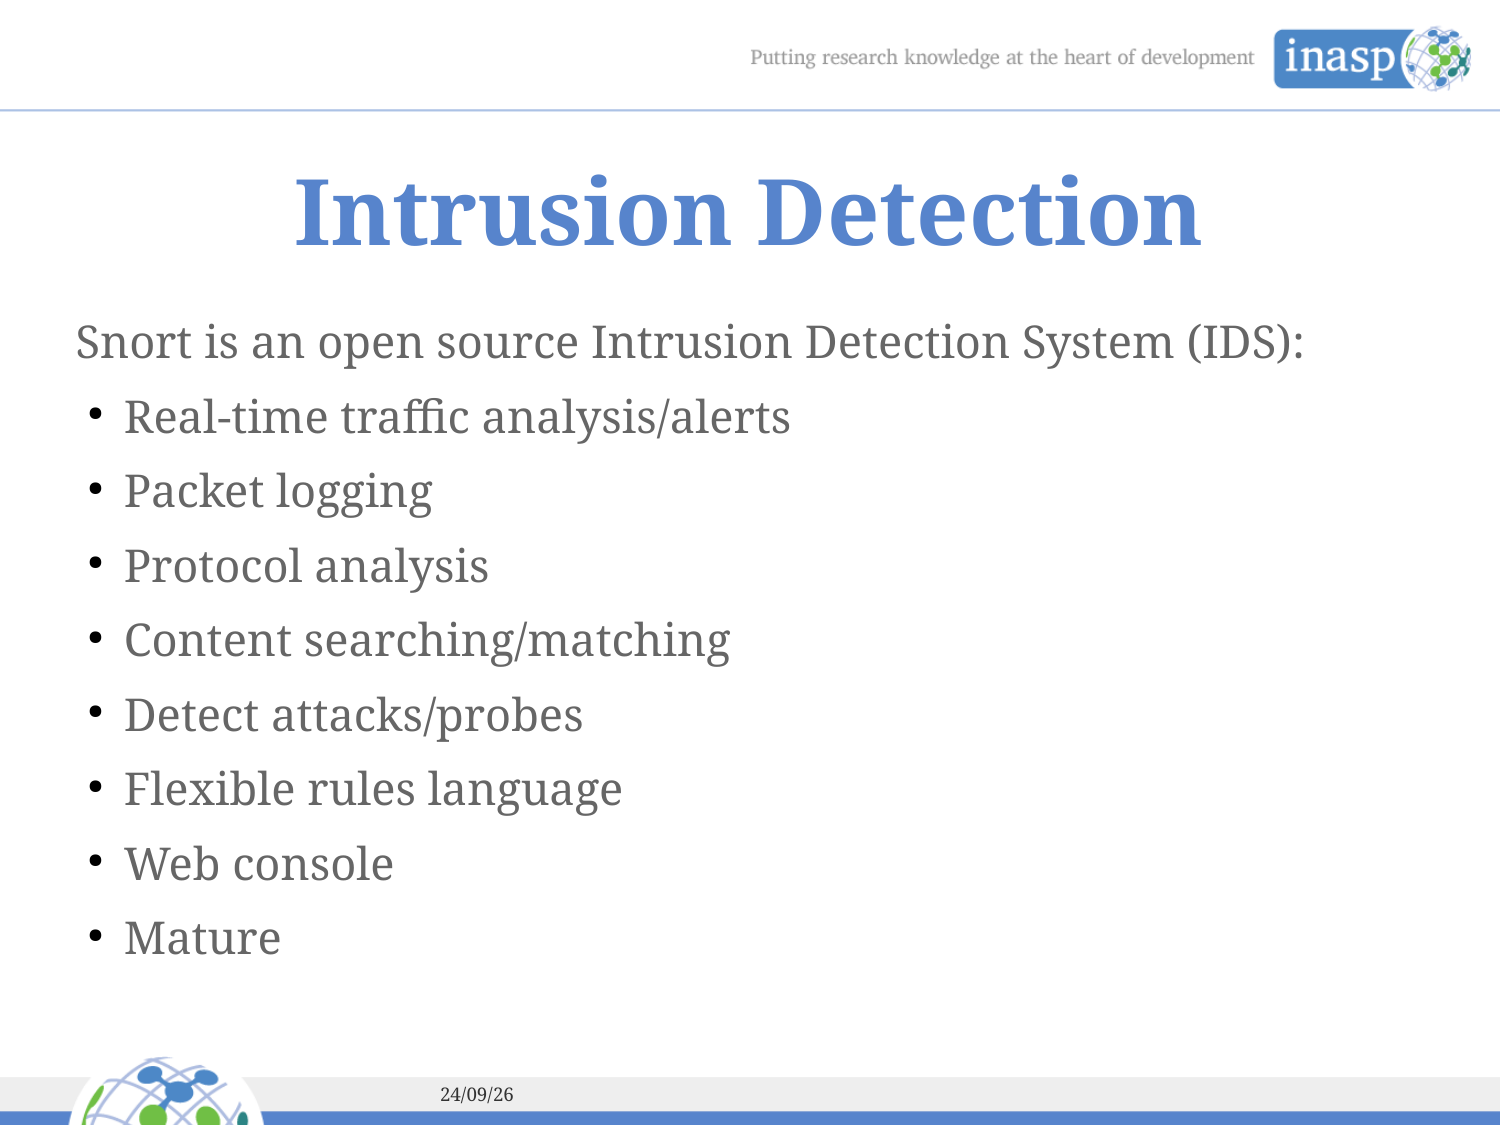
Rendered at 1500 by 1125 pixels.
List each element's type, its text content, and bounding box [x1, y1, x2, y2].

list Snort is an open source Intrusion Detection System (IDS): Real-time traffic analysis/alerts Packet logging Protocol analysis Content searching/matching Detect attacks/probes Flexible rules language Web console Mature [75, 313, 1426, 967]
title Intrusion Detection [75, 129, 1426, 313]
picture [0, 0, 1500, 1125]
